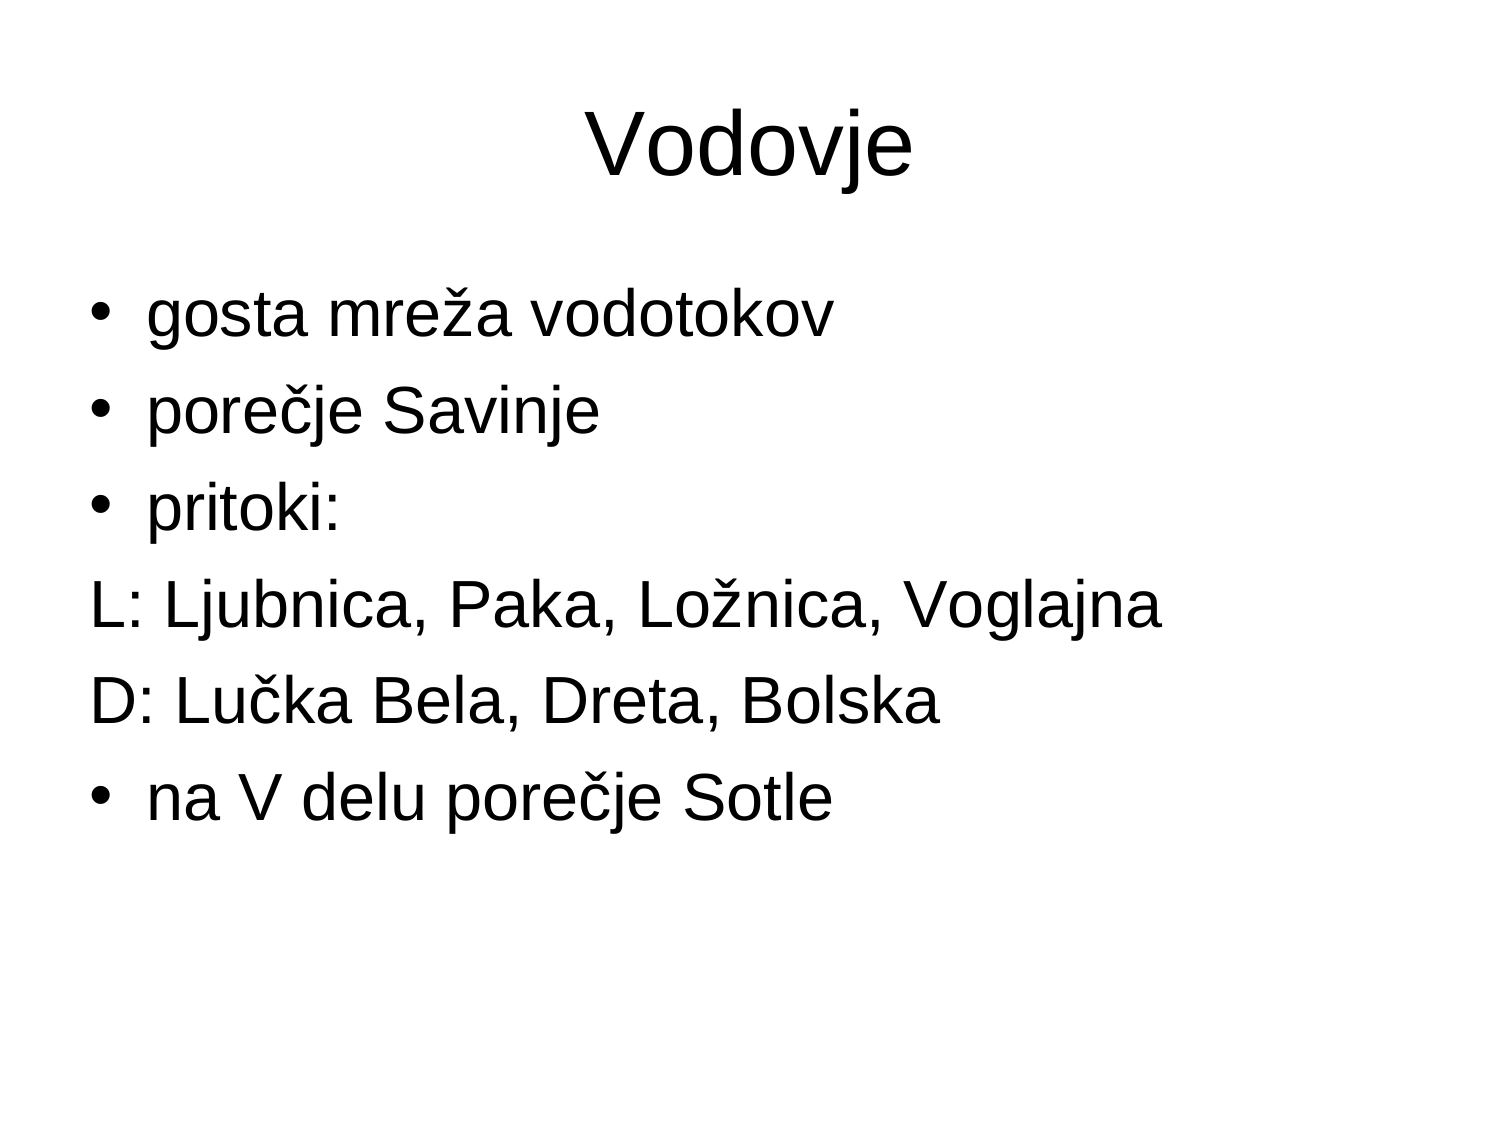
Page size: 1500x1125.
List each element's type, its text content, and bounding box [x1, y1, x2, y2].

list gosta mreža vodotokov porečje Savinje pritoki: L: Ljubnica, Paka, Ložnica, Voglajna D: Lučka Bela, Dreta, Bolska na V delu porečje Sotle [75, 262, 1426, 1006]
title Vodovje [75, 45, 1426, 233]
